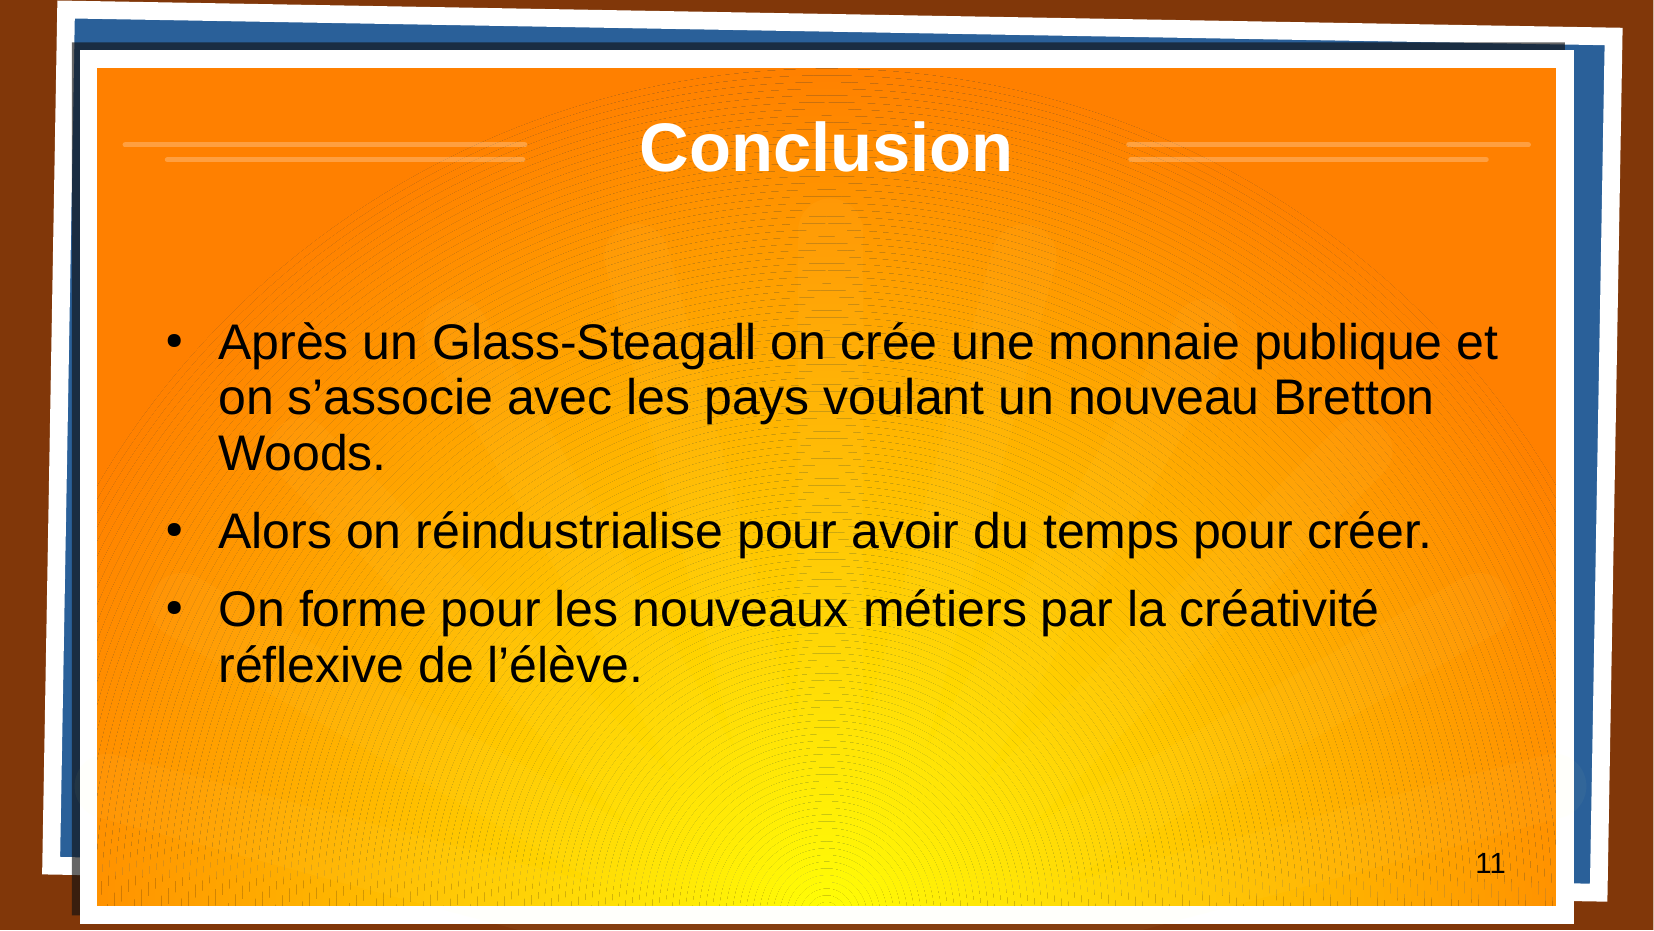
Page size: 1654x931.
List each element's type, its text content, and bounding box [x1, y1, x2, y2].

list Après un Glass-Steagall on crée une monnaie publique et on s’associe avec les pays voulant un nouveau Bretton Woods. Alors on réindustrialise pour avoir du temps pour créer. On forme pour les nouveaux métiers par la créativité réflexive de l’élève. [147, 236, 1506, 827]
title Conclusion [531, 73, 1123, 222]
